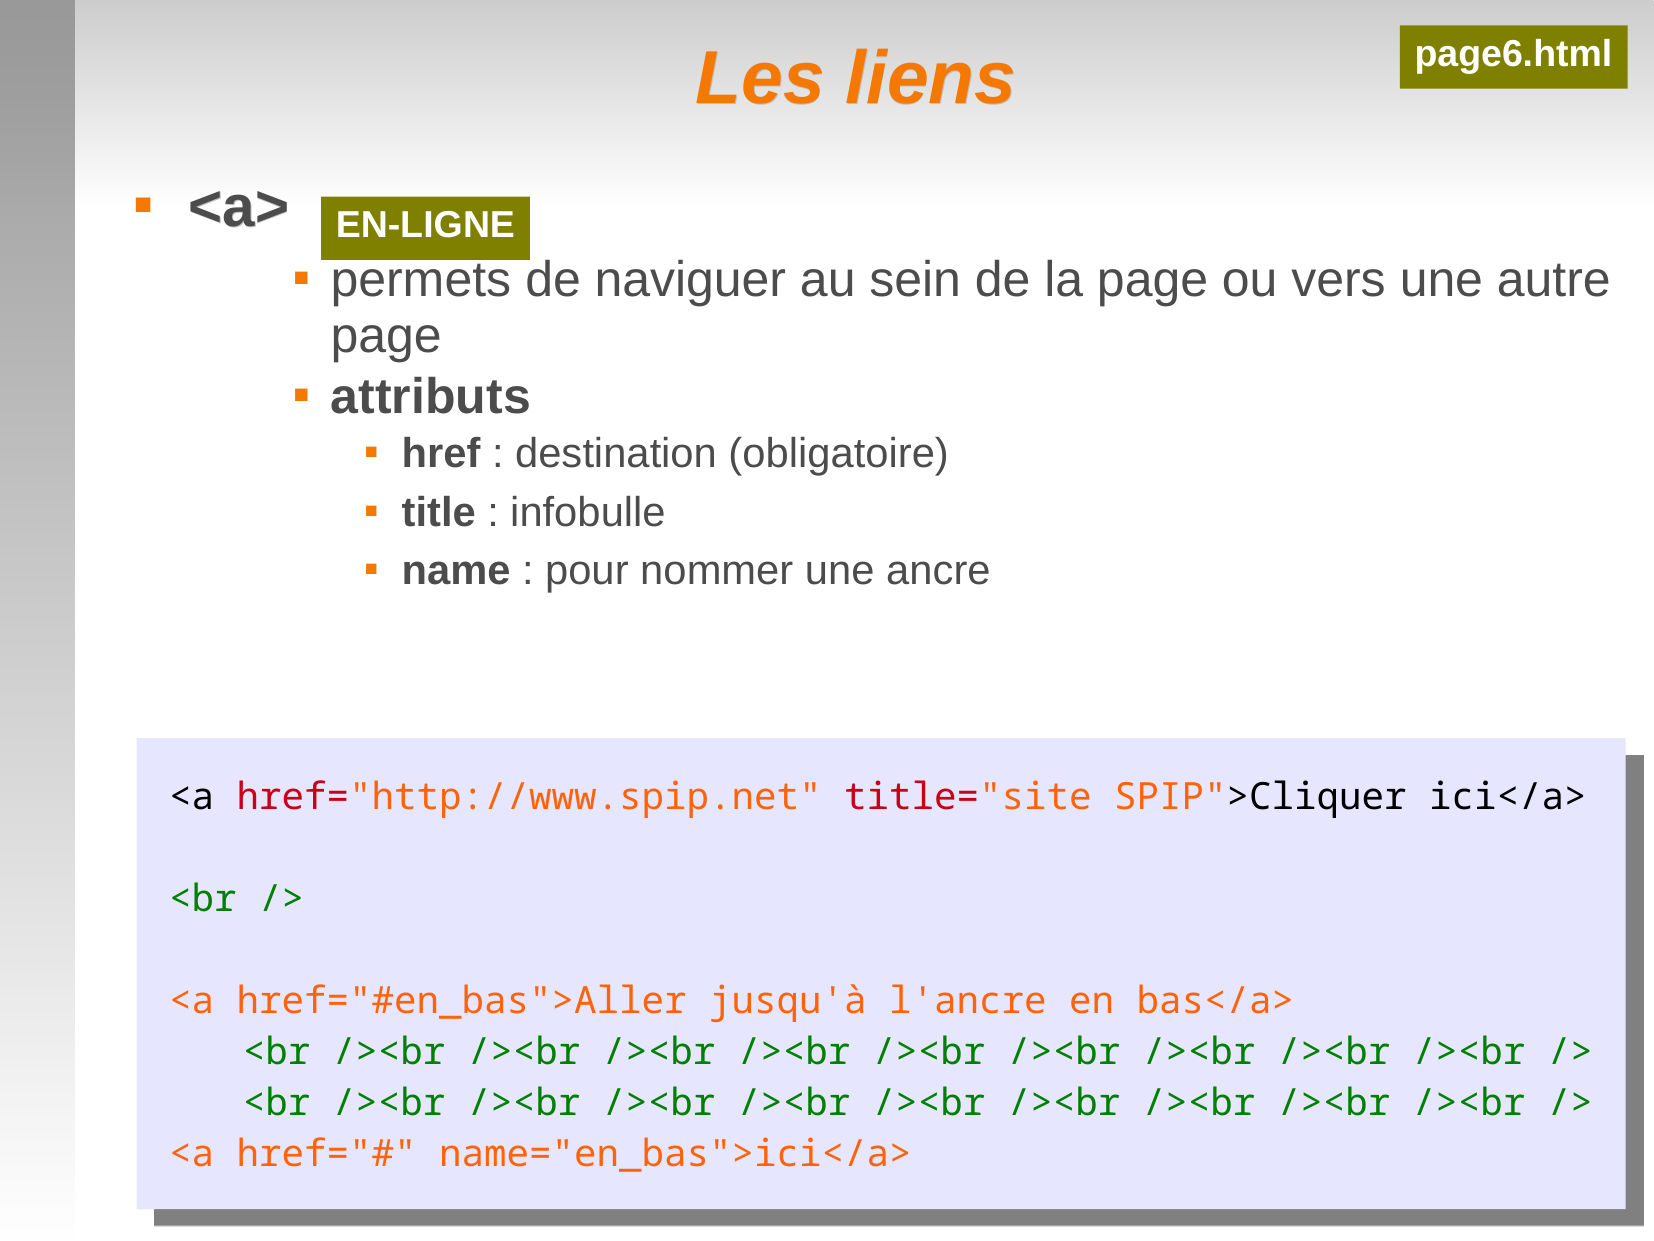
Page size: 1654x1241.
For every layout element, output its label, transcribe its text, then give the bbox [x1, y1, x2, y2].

text_box <a href="http://www.spip.net" title="site SPIP">Cliquer ici</a> <br /> <a href="#en_bas">Aller jusqu'à l'ancre en bas</a> <br /><br /><br /><br /><br /><br /><br /><br /><br /><br /> <br /><br /><br /><br /><br /><br /><br /><br /><br /><br /> <a href="#" name="en_bas">ici</a> [136, 738, 1626, 1150]
text_box page6.html [1399, 25, 1628, 89]
title Les liens [58, 7, 1654, 148]
list <a> permets de naviguer au sein de la page ou vers une autre page attributs href : destination (obligatoire) title : infobulle name : pour nommer une ancre [118, 174, 1625, 1105]
text_box EN-LIGNE [321, 196, 530, 260]
